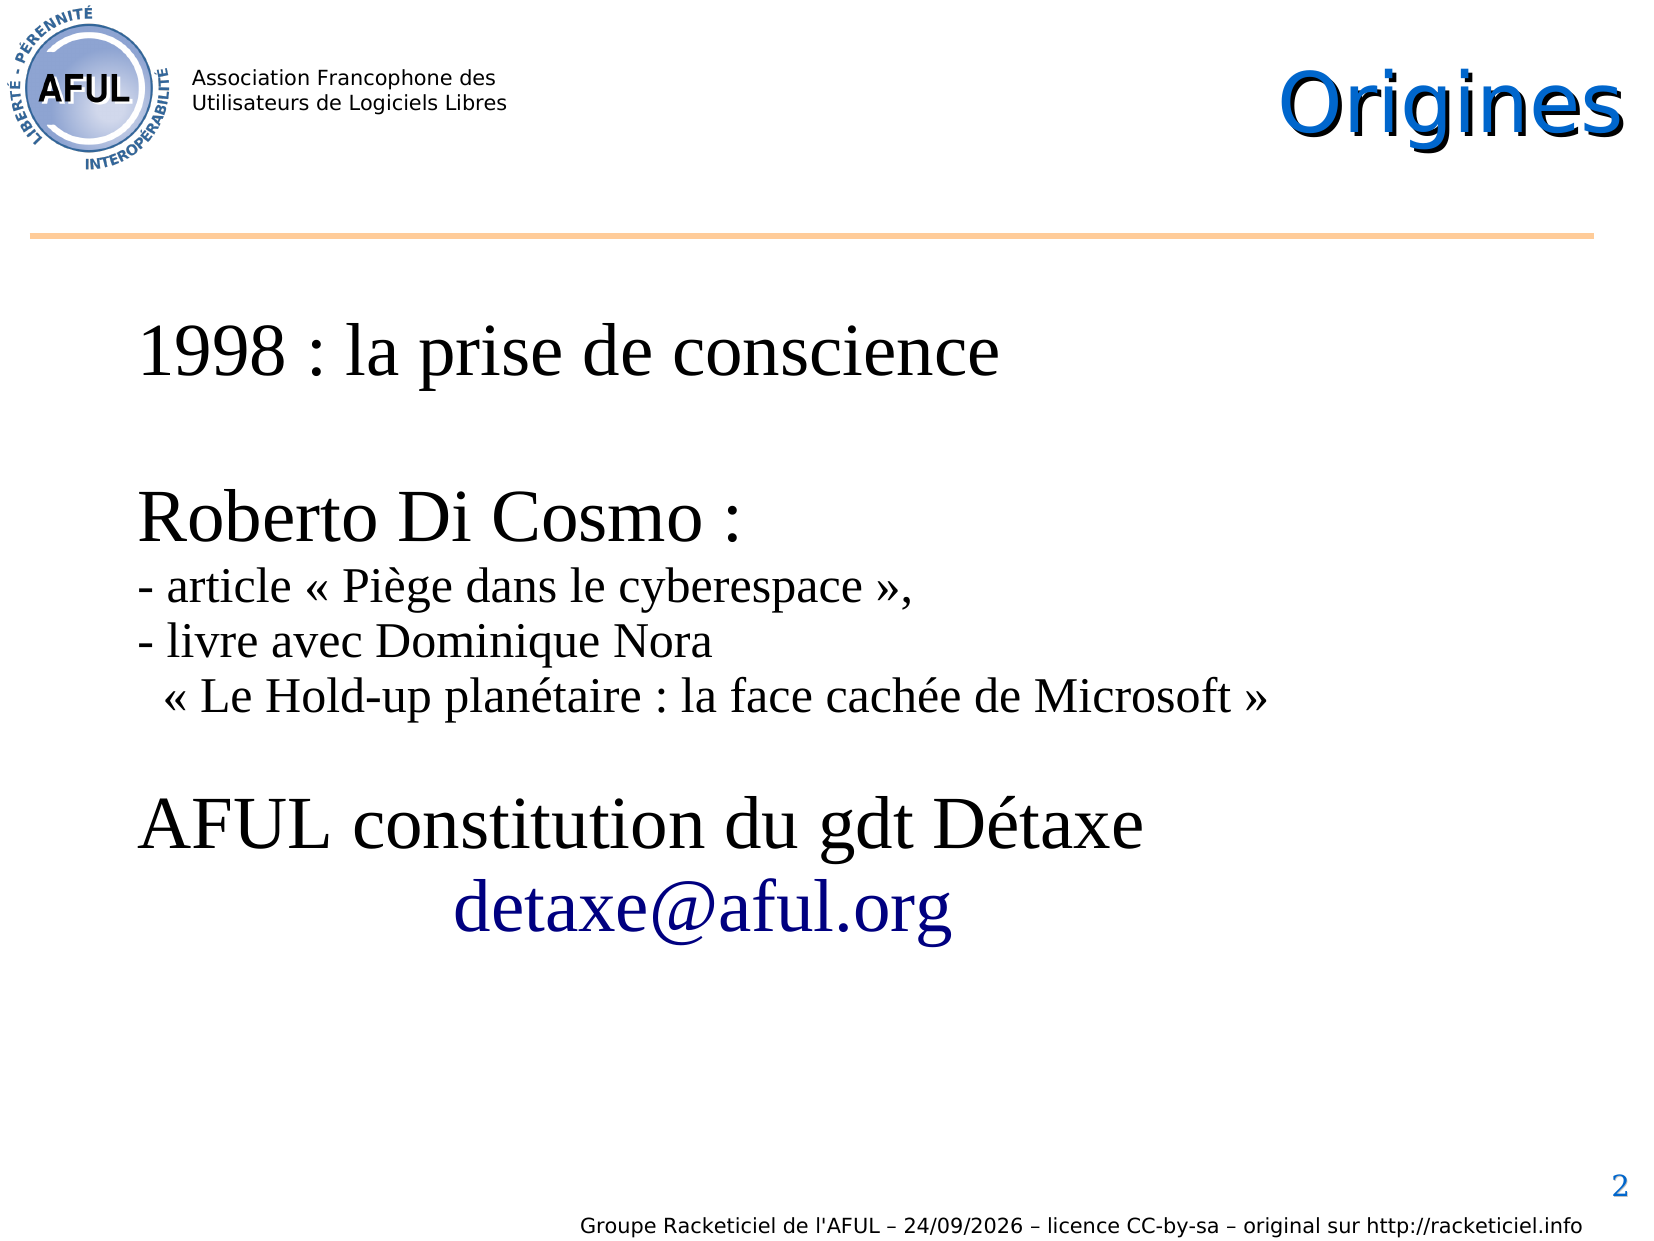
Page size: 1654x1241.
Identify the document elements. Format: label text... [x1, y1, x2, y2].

title Origines [501, 7, 1625, 200]
picture [0, 0, 178, 178]
text_box 1998 : la prise de conscience Roberto Di Cosmo : - article « Piège dans le cyberespace », - livre avec Dominique Nora « Le Hold-up planétaire : la face cachée de Microsoft » AFUL constitution du gdt Détaxe detaxe@aful.org [122, 301, 1405, 1010]
